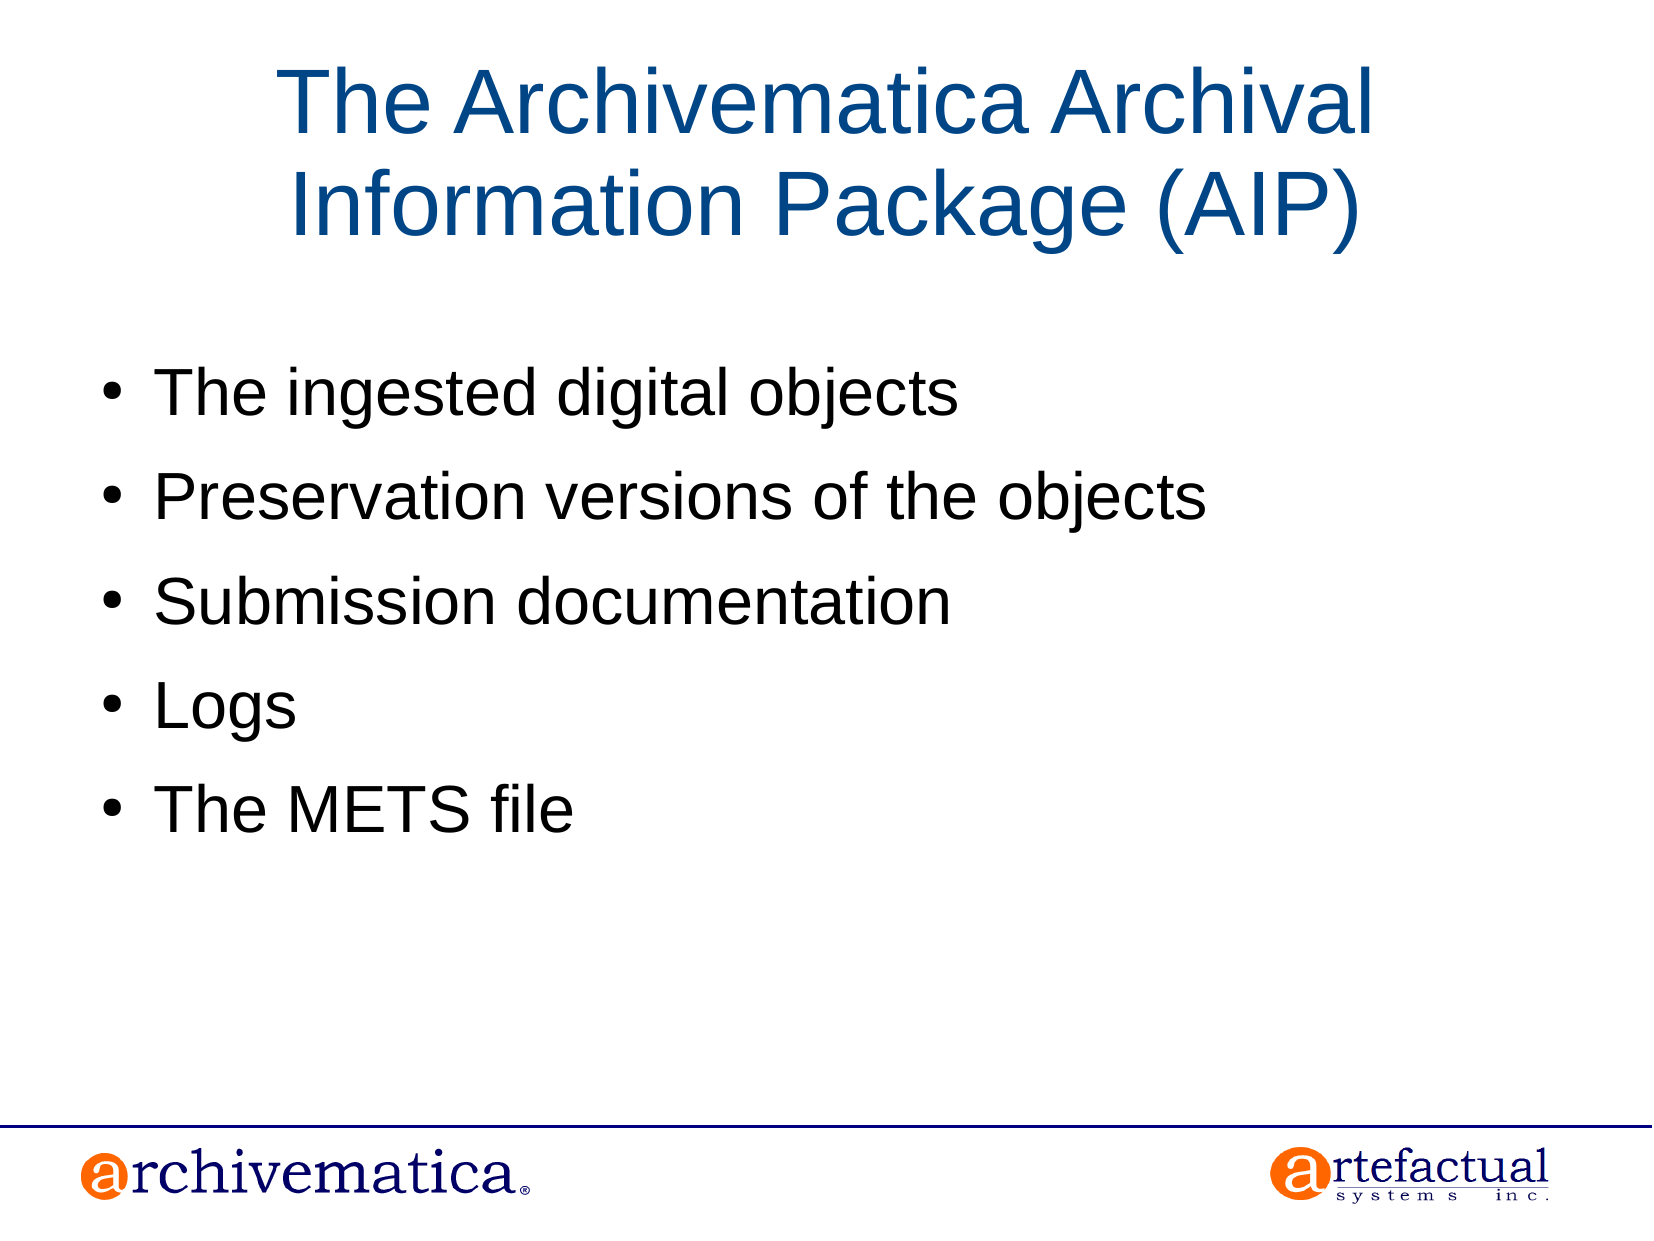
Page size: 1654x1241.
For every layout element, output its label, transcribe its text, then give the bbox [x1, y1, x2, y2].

list The ingested digital objects Preservation versions of the objects Submission documentation Logs The METS file [82, 355, 1538, 999]
title The Archivematica Archival Information Package (AIP) [82, 49, 1571, 257]
picture [81, 1133, 531, 1216]
picture [1263, 1139, 1560, 1211]
